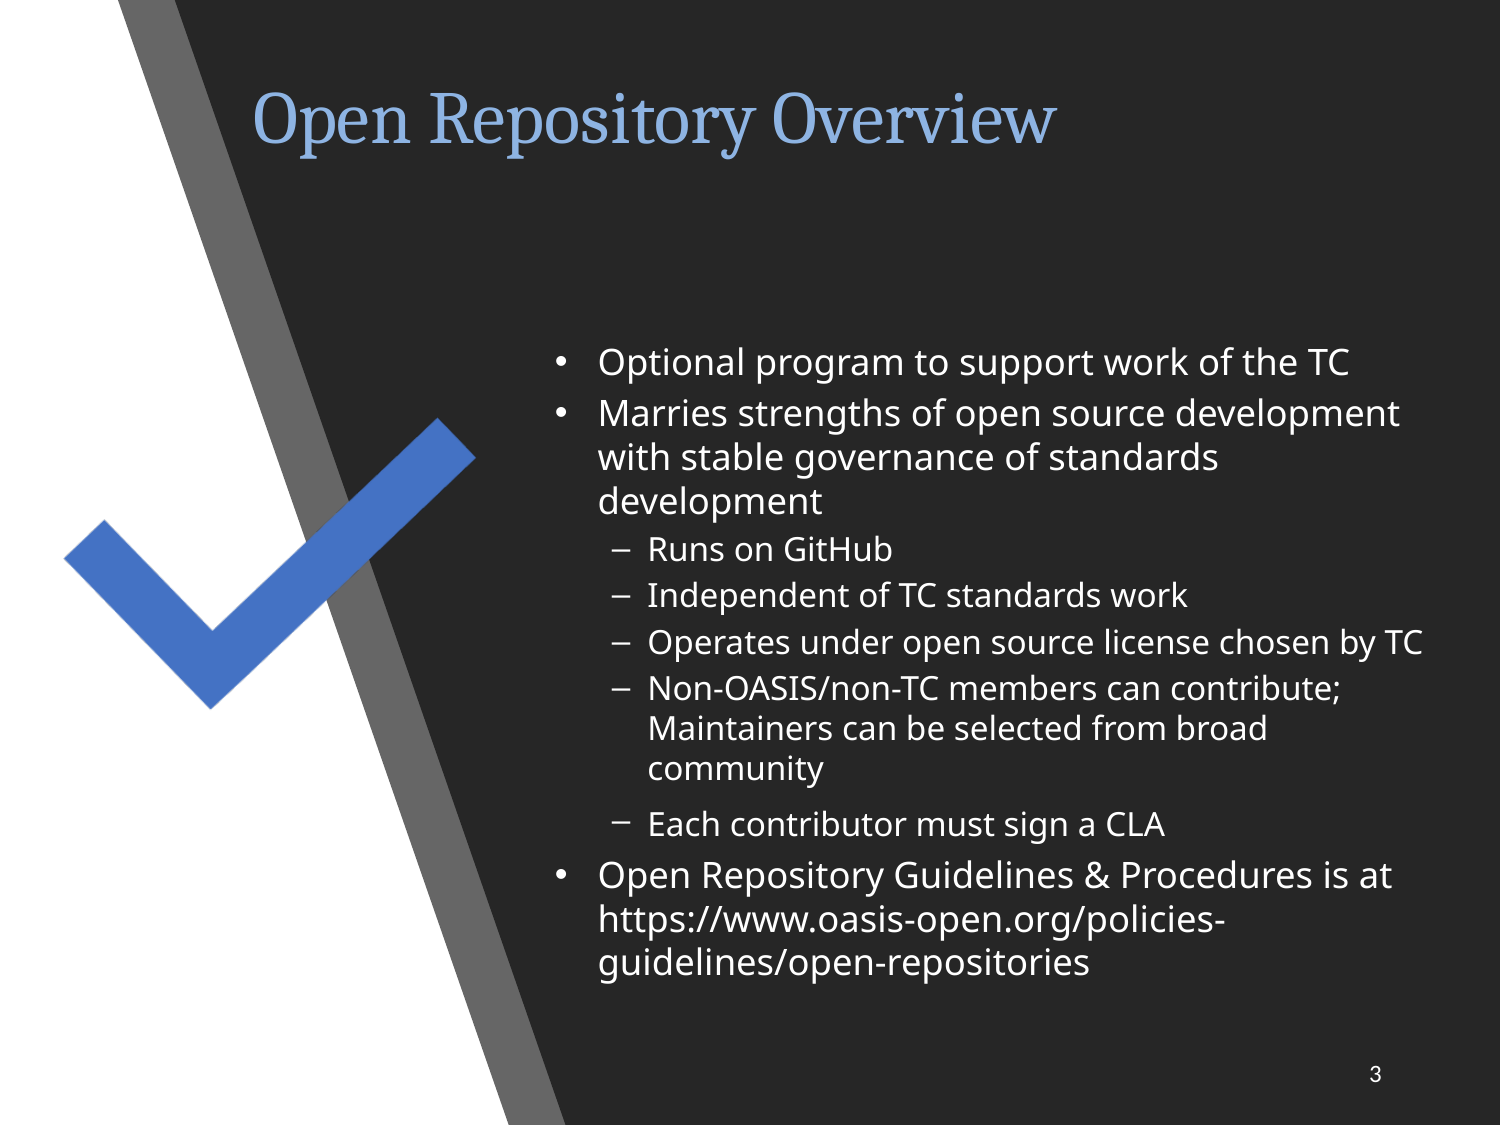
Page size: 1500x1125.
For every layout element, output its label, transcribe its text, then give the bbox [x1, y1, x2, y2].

slide_number <number> [1059, 1042, 1397, 1103]
list Optional program to support work of the TC Marries strengths of open source development with stable governance of standards development Runs on GitHub Independent of TC standards work Operates under open source license chosen by TC Non-OASIS/non-TC members can contribute; Maintainers can be selected from broad community Each contributor must sign a CLA Open Repository Guidelines & Procedures is at https://www.oasis-open.org/policies-guidelines/open-repositories [539, 331, 1441, 1014]
text_box [0, 0, 1500, 1125]
picture [59, 351, 481, 774]
title Open Repository Overview [238, 59, 1499, 278]
